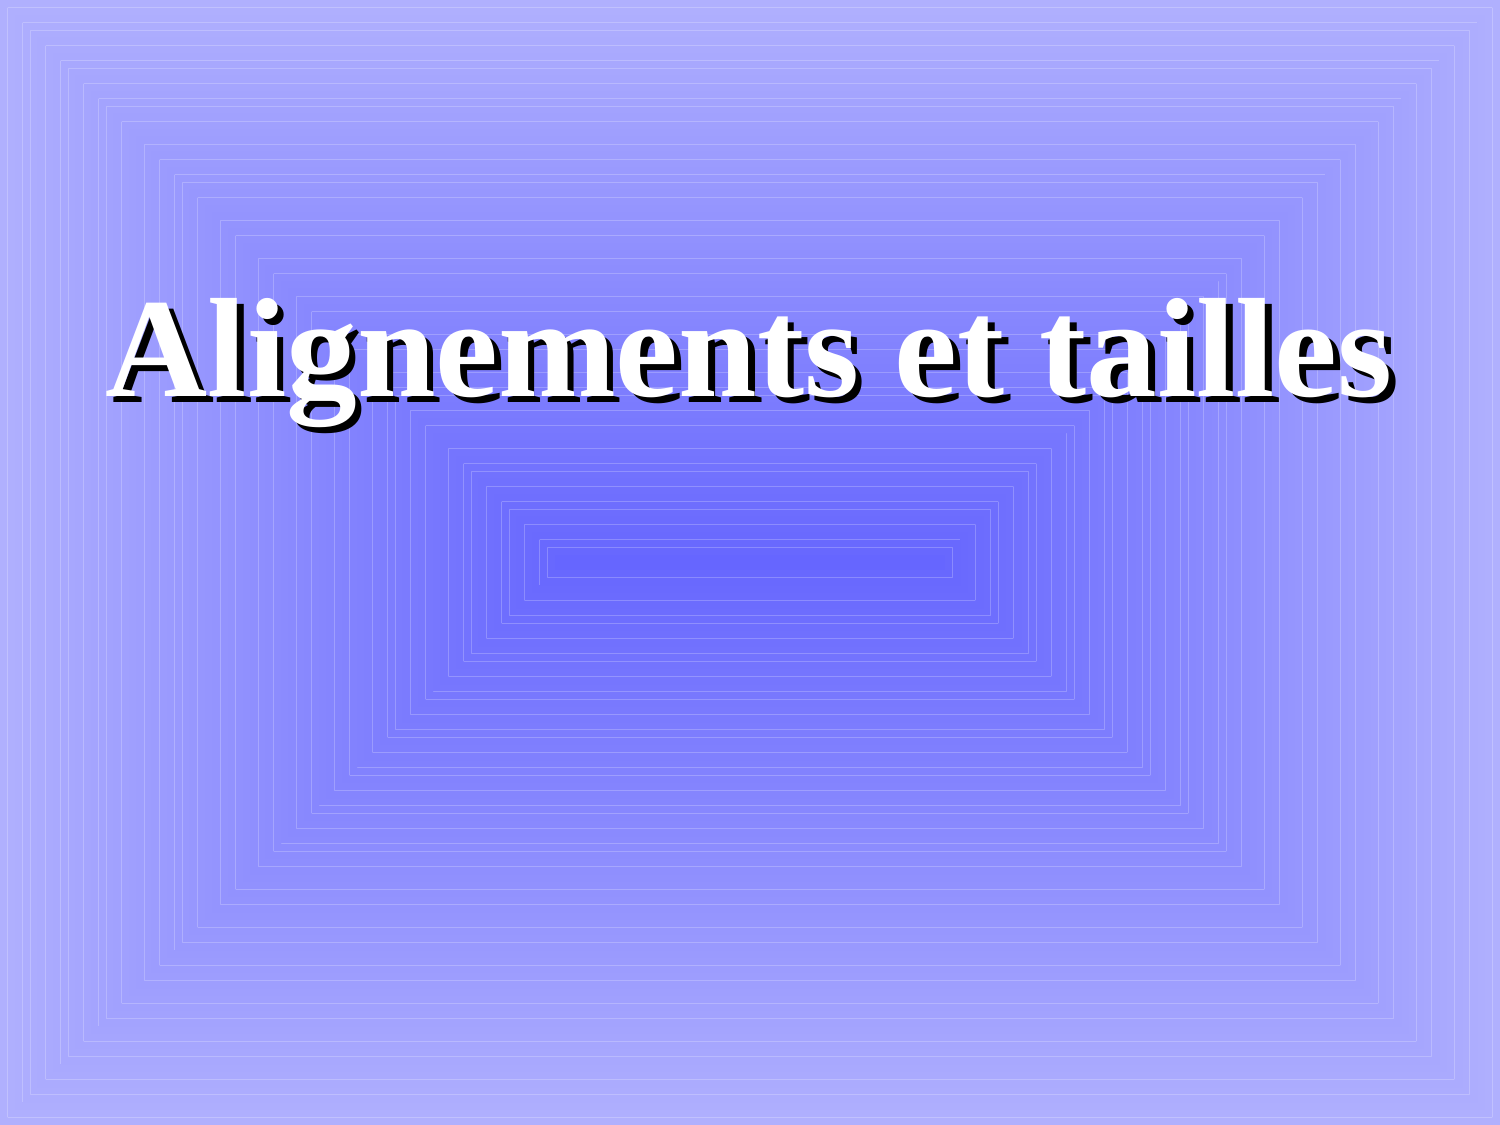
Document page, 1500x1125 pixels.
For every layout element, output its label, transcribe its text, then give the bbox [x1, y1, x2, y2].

title Alignements et tailles [62, 174, 1438, 463]
